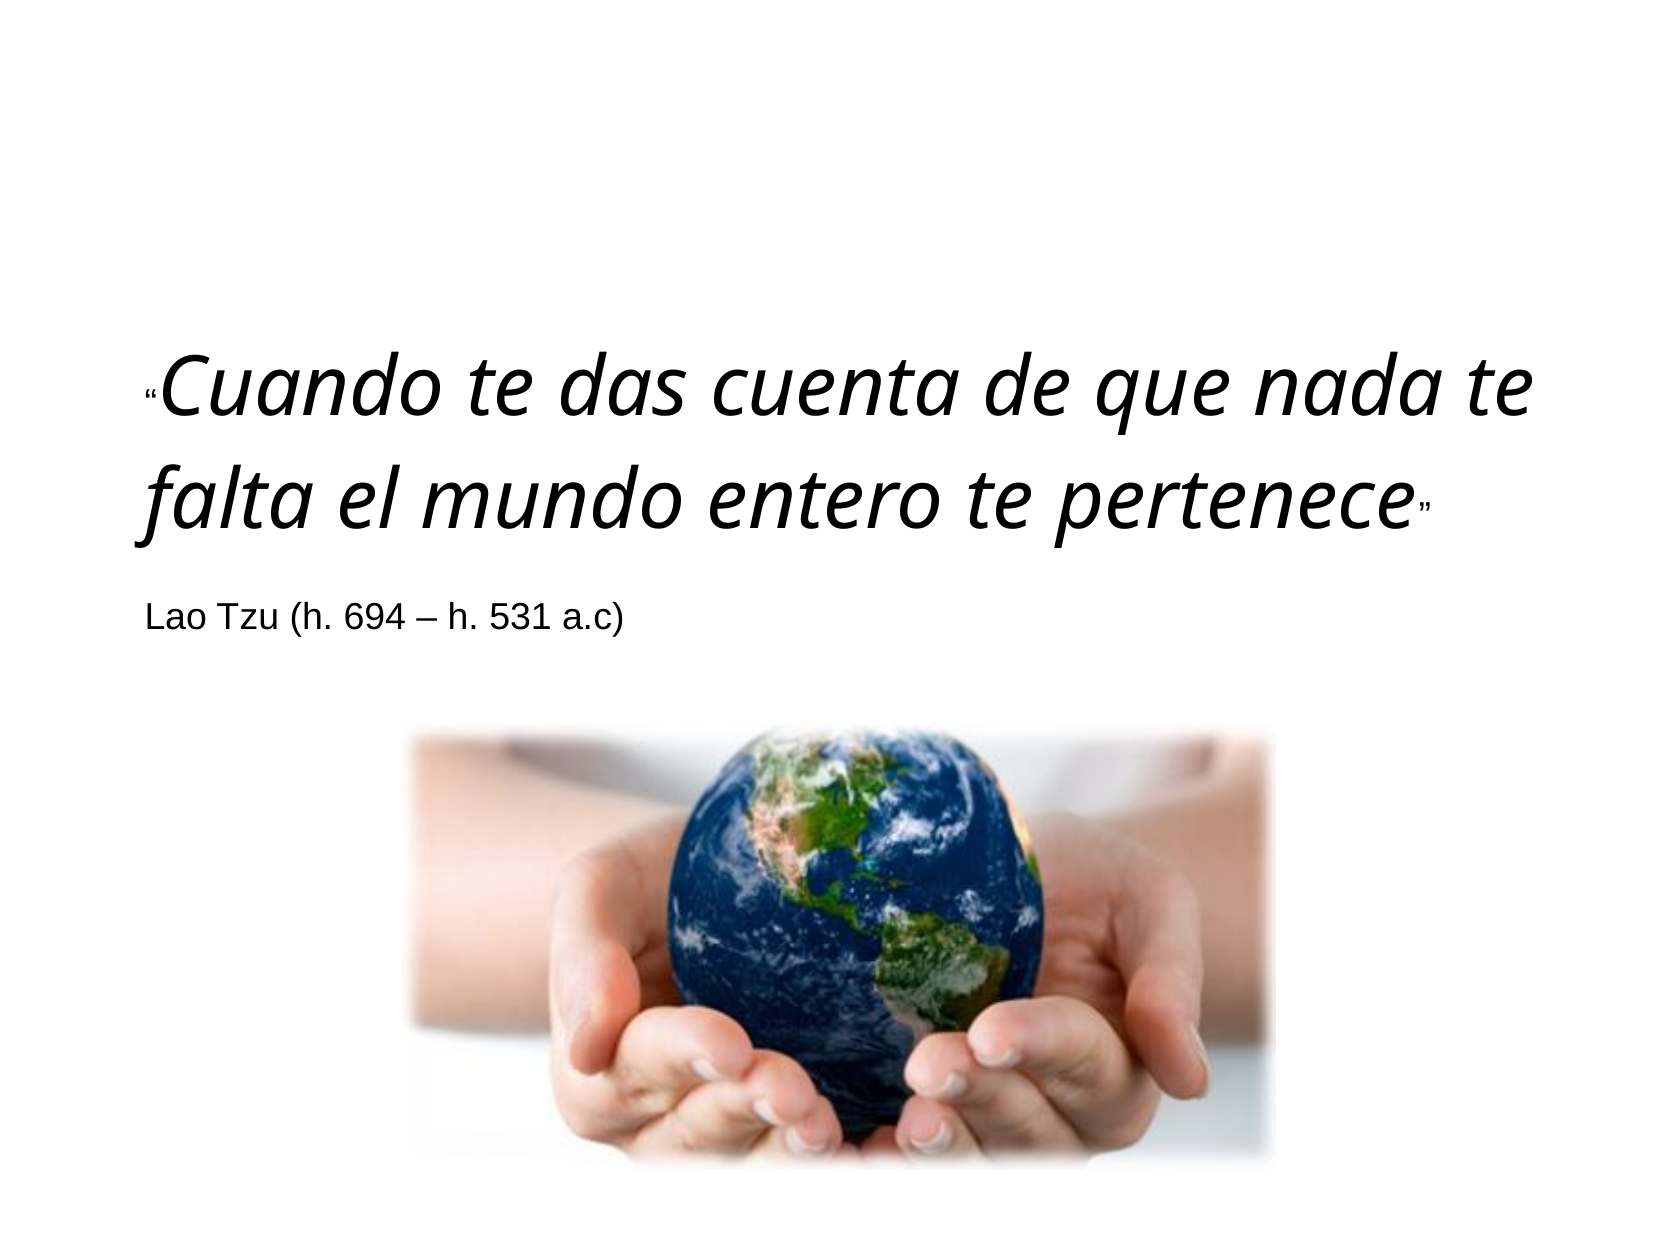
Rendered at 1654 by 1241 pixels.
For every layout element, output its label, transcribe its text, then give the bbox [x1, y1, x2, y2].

text_box “Cuando te das cuenta de que nada te falta el mundo entero te pertenece” Lao Tzu (h. 694 – h. 531 a.c) [129, 318, 1583, 725]
picture [401, 724, 1276, 1170]
